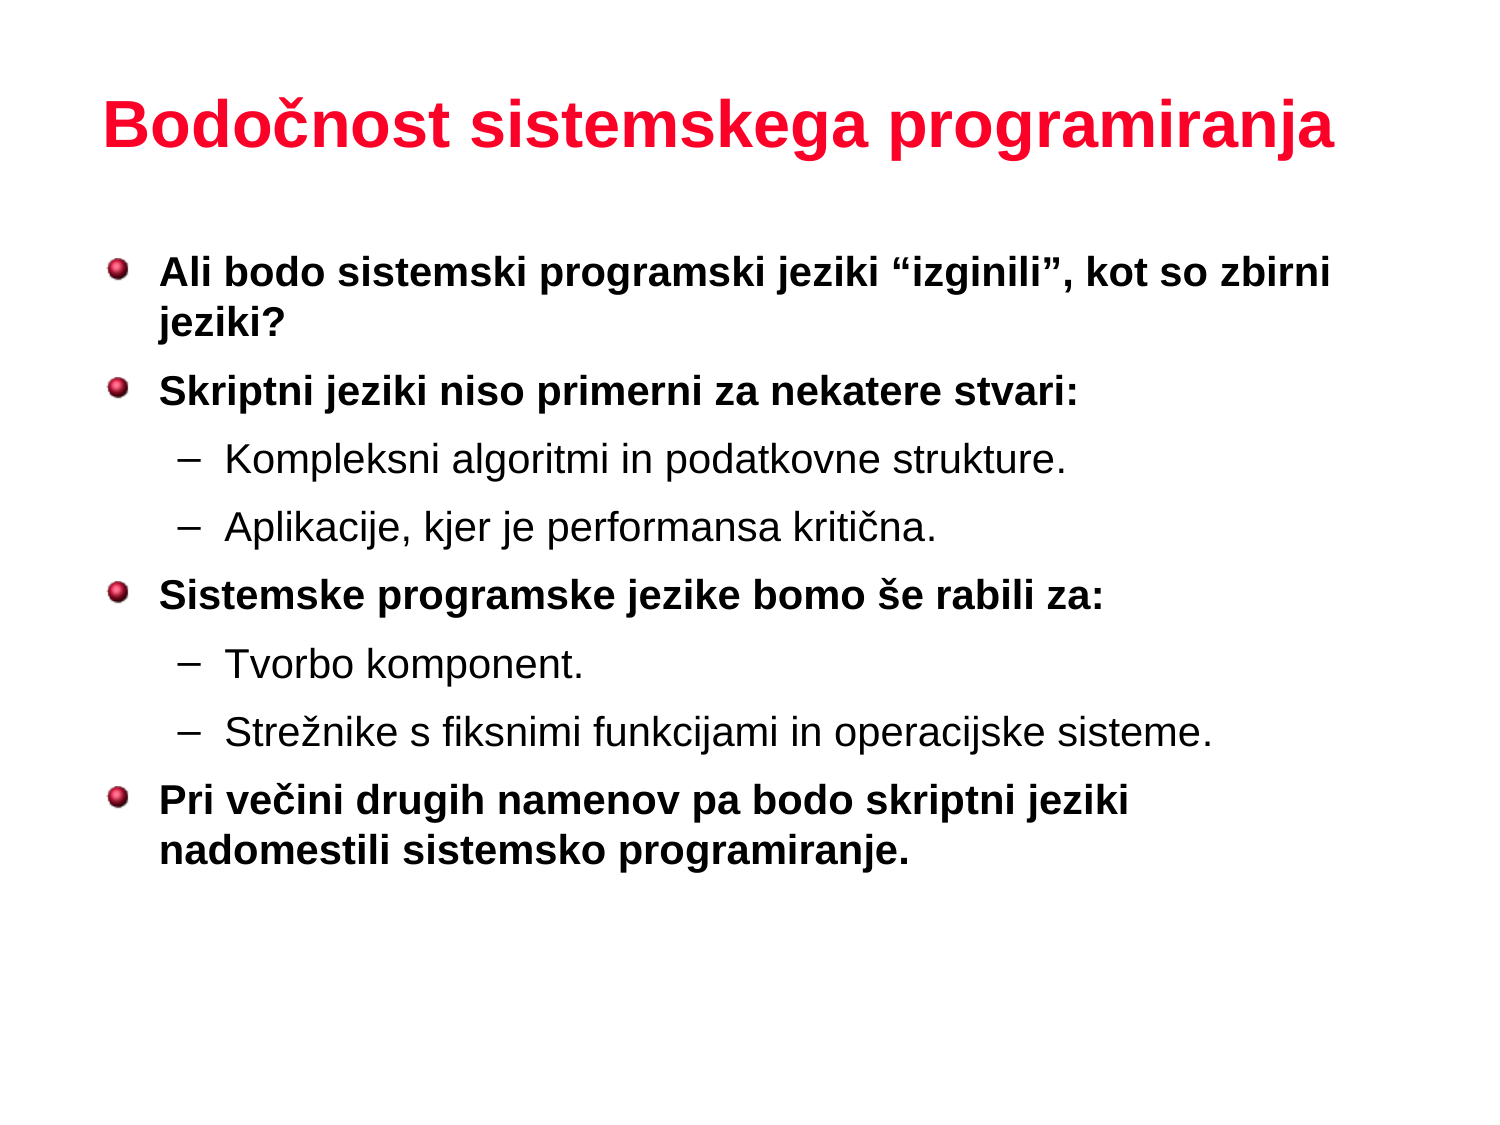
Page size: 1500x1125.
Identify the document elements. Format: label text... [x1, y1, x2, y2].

list Ali bodo sistemski programski jeziki “izginili”, kot so zbirni jeziki? Skriptni jeziki niso primerni za nekatere stvari: Kompleksni algoritmi in podatkovne strukture. Aplikacije, kjer je performansa kritična. Sistemske programske jezike bomo še rabili za: Tvorbo komponent. Strežnike s fiksnimi funkcijami in operacijske sisteme. Pri večini drugih namenov pa bodo skriptni jeziki nadomestili sistemsko programiranje. [87, 237, 1351, 988]
title Bodočnost sistemskega programiranja [87, 62, 1426, 169]
